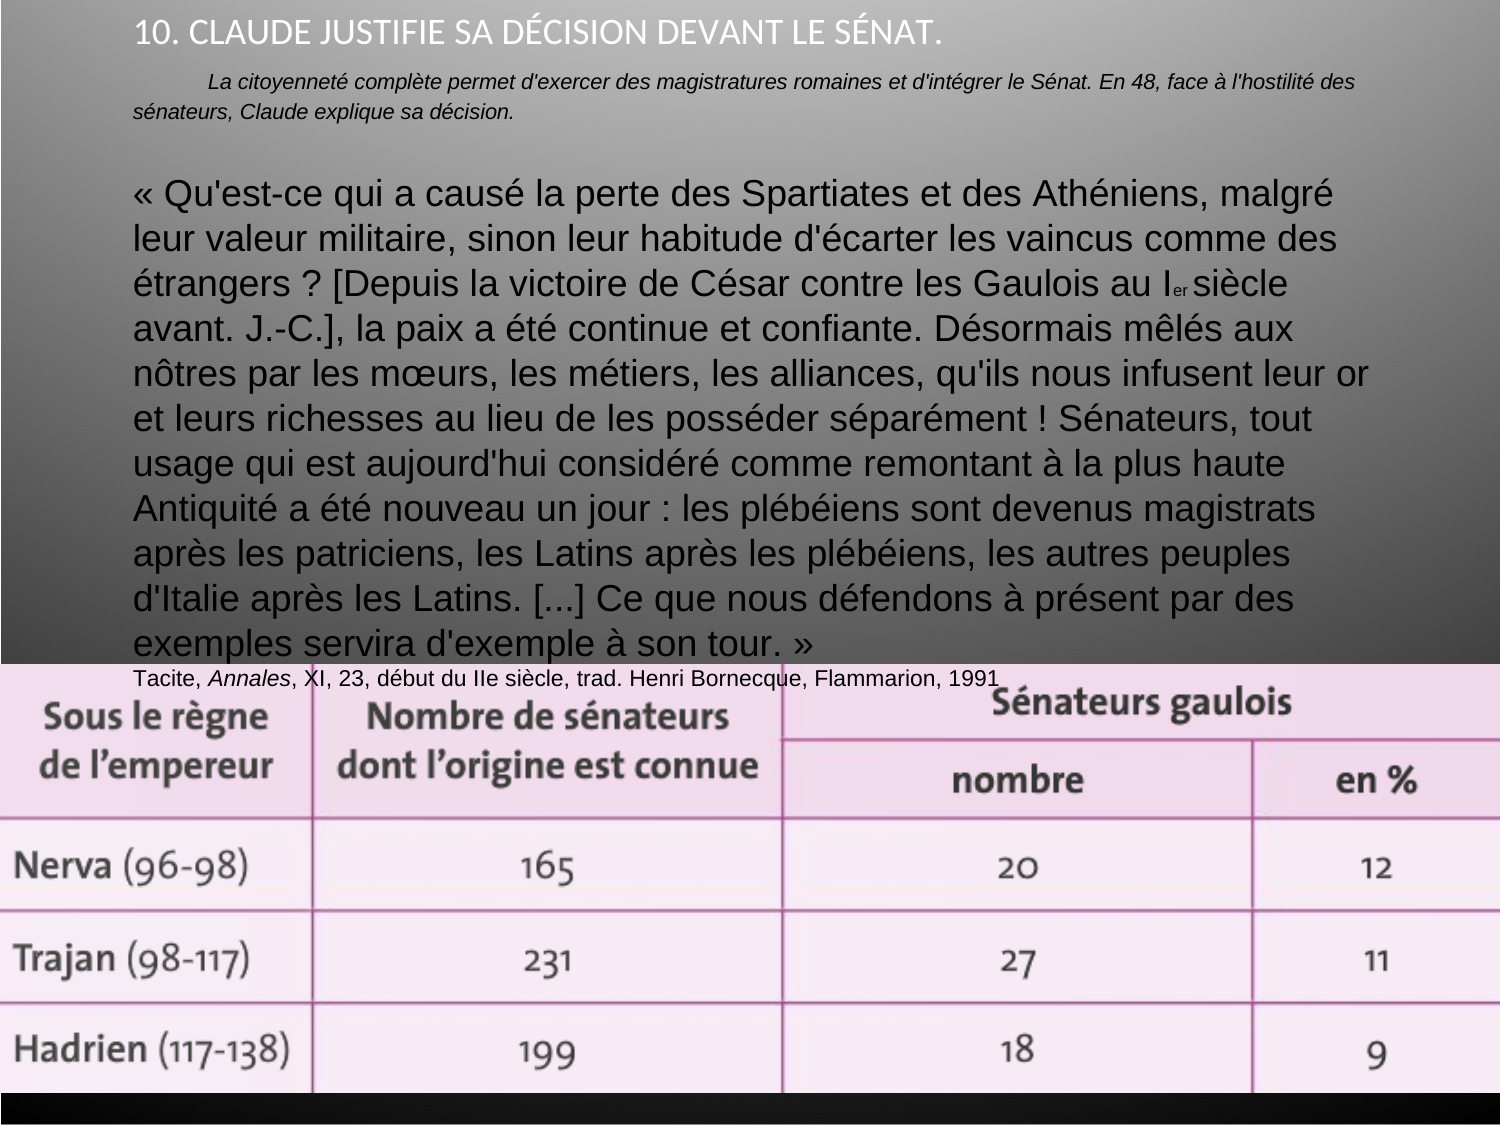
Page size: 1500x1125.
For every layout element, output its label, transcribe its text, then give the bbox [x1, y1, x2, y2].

text_box 10. CLAUDE JUSTIFIE SA DÉCISION DEVANT LE SÉNAT. La citoyenneté complète permet d'exercer des magistratures romaines et d'intégrer le Sénat. En 48, face à l'hostilité des sénateurs, Claude explique sa décision. « Qu'est-ce qui a causé la perte des Spartiates et des Athéniens, malgré leur valeur militaire, sinon leur habitude d'écarter les vaincus comme des étrangers ? [Depuis la victoire de César contre les Gaulois au Ier siècle avant. J.-C.], la paix a été continue et confiante. Désormais mêlés aux nôtres par les mœurs, les métiers, les alliances, qu'ils nous infusent leur or et leurs richesses au lieu de les posséder séparément ! Sénateurs, tout usage qui est aujourd'hui considéré comme remontant à la plus haute Antiquité a été nouveau un jour : les plébéiens sont devenus magistrats après les patriciens, les Latins après les plébéiens, les autres peuples d'Italie après les Latins. [...] Ce que nous défendons à présent par des exemples servira d'exemple à son tour. » Tacite, Annales, XI, 23, début du IIe siècle, trad. Henri Bornecque, Flammarion, 1991 [118, 0, 1388, 699]
picture [0, 0, 1500, 1125]
